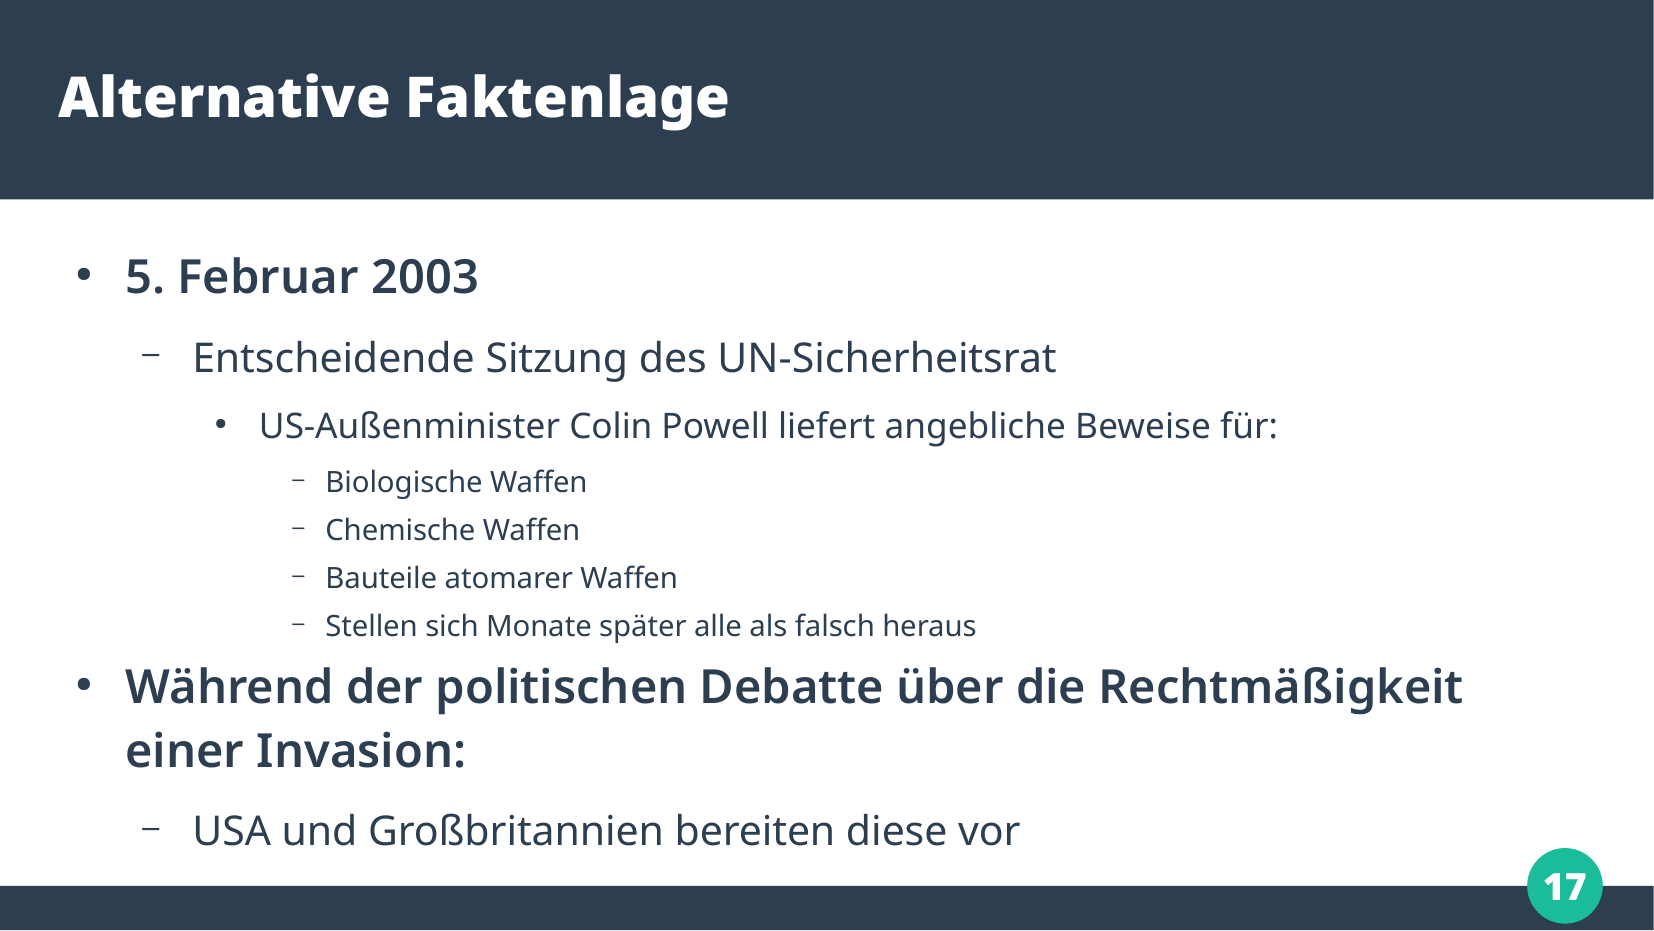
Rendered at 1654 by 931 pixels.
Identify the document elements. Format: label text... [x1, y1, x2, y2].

list 5. Februar 2003 Entscheidende Sitzung des UN-Sicherheitsrat US-Außenminister Colin Powell liefert angebliche Beweise für: Biologische Waffen Chemische Waffen Bauteile atomarer Waffen Stellen sich Monate später alle als falsch heraus Während der politischen Debatte über die Rechtmäßigkeit einer Invasion: USA und Großbritannien bereiten diese vor [59, 243, 1595, 864]
title Alternative Faktenlage [59, 37, 1595, 155]
